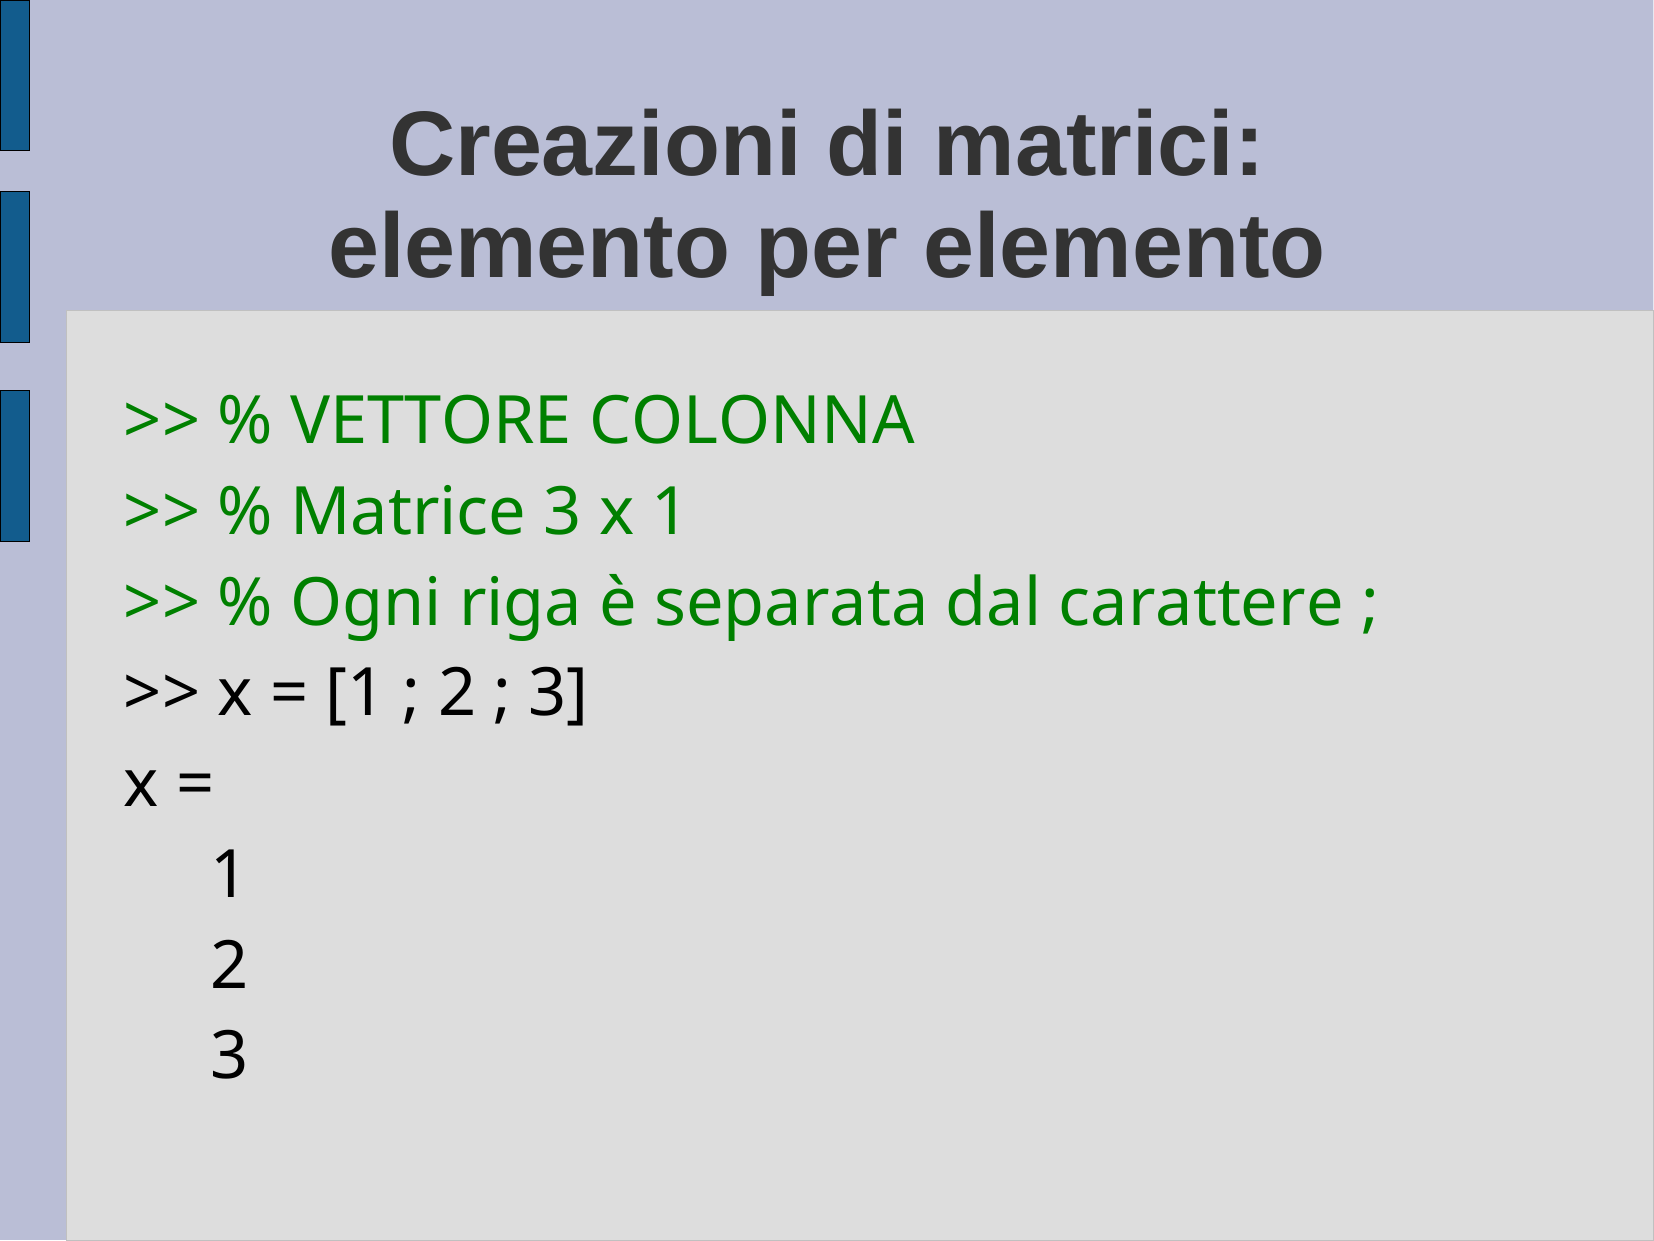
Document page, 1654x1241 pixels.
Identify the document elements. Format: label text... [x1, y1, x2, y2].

subtitle >> % VETTORE COLONNA >> % Matrice 3 x 1 >> % Ogni riga è separata dal carattere ; >> x = [1 ; 2 ; 3] x = 1 2 3 [88, 352, 1625, 1119]
title Creazioni di matrici: elemento per elemento [121, 92, 1534, 298]
